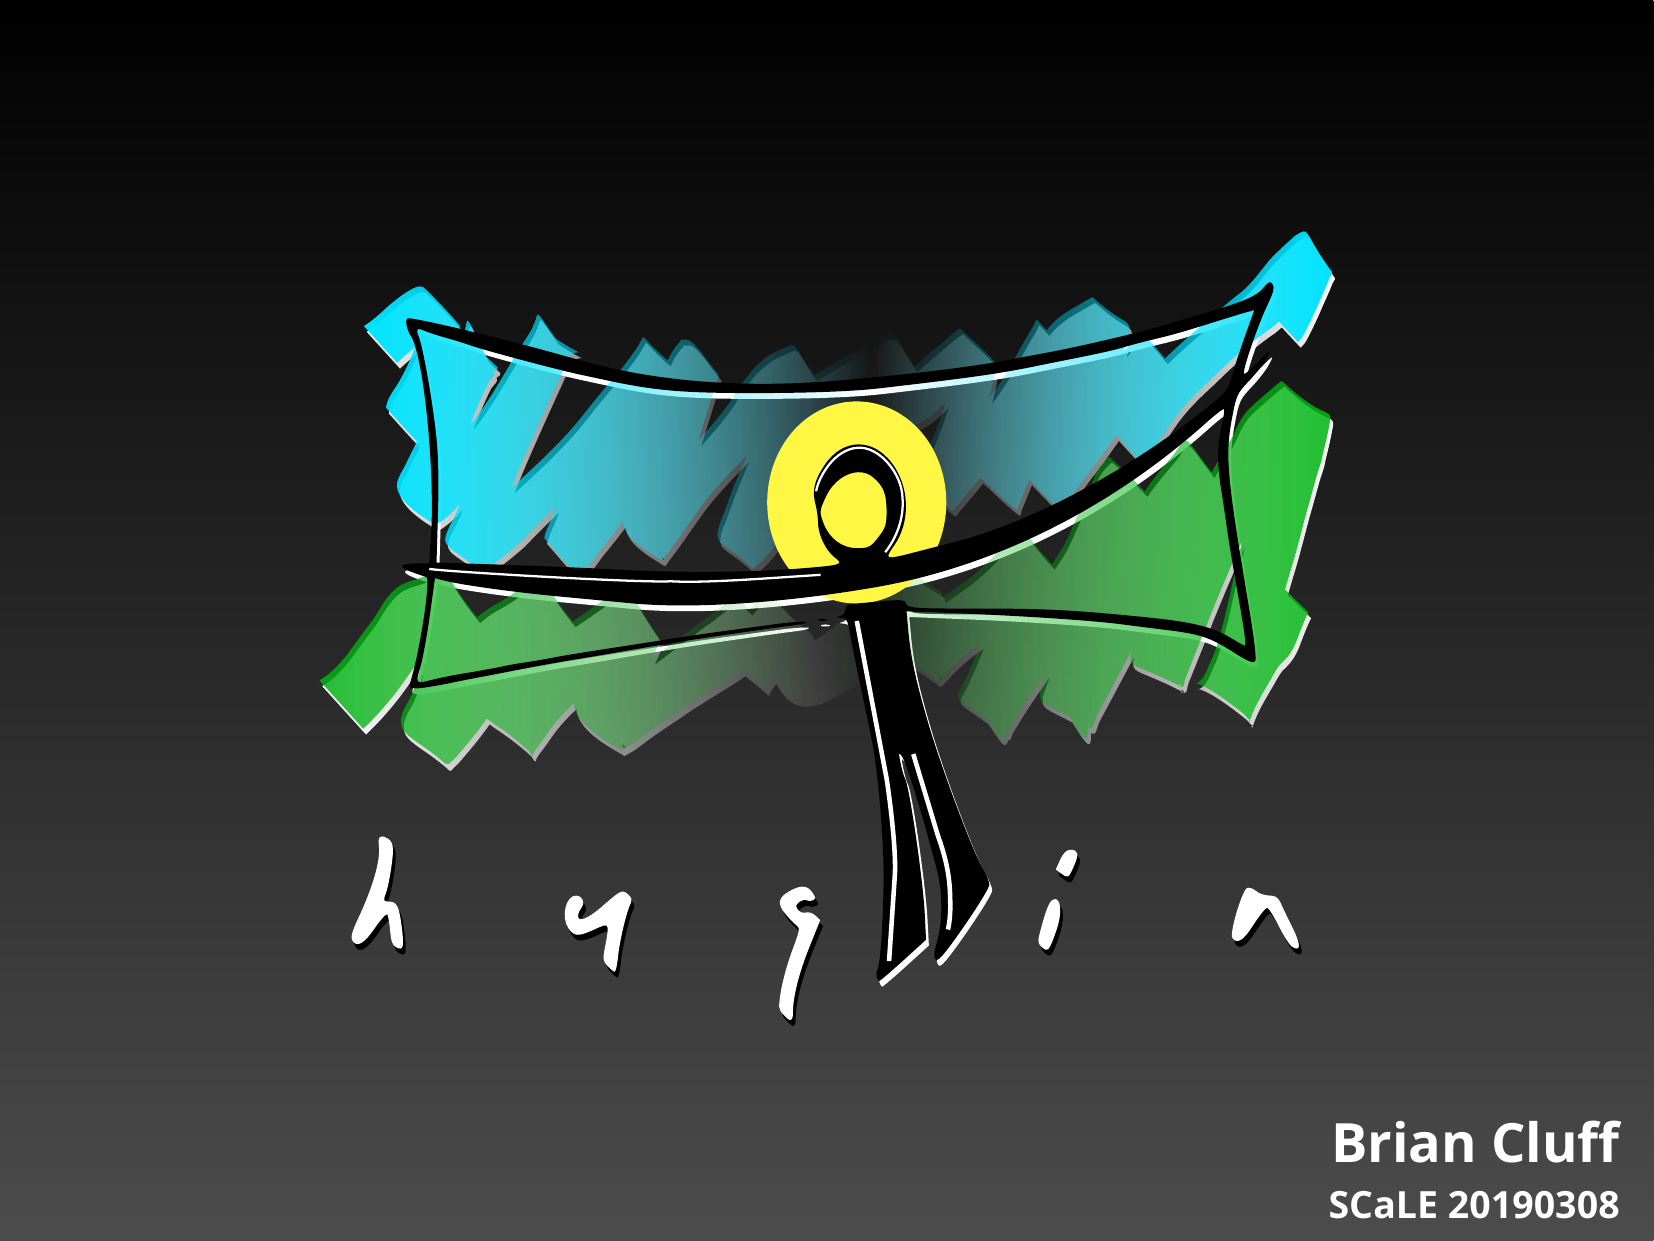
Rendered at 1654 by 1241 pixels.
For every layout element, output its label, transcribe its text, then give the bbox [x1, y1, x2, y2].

text_box Brian Cluff SCaLE 20190308 [1320, 1104, 1621, 1231]
picture [297, 210, 1356, 1030]
